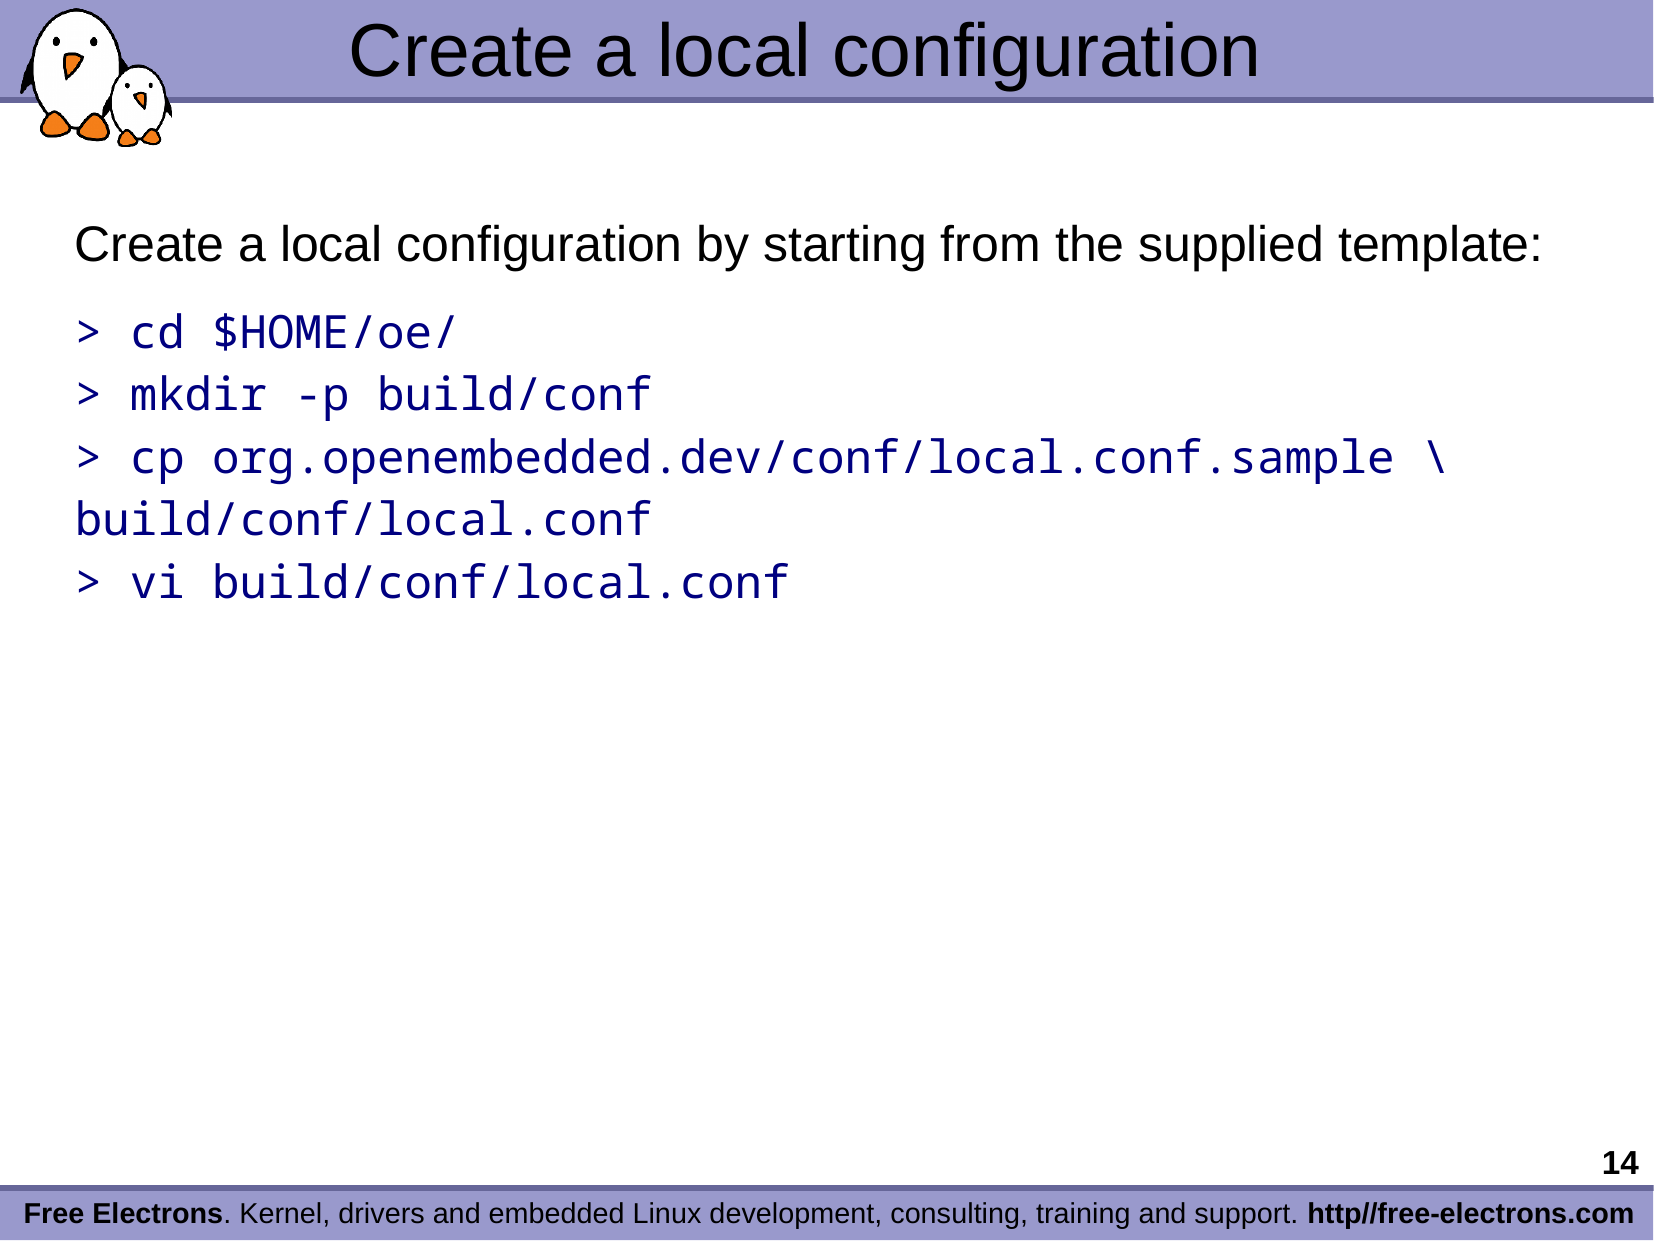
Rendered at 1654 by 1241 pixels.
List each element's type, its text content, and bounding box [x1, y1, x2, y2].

title Create a local configuration [60, 0, 1551, 101]
list Create a local configuration by starting from the supplied template: > cd $HOME/oe/ > mkdir -p build/conf > cp org.openembedded.dev/conf/local.conf.sample \ build/conf/local.conf > vi build/conf/local.conf [57, 216, 1600, 1066]
picture [20, 8, 172, 147]
